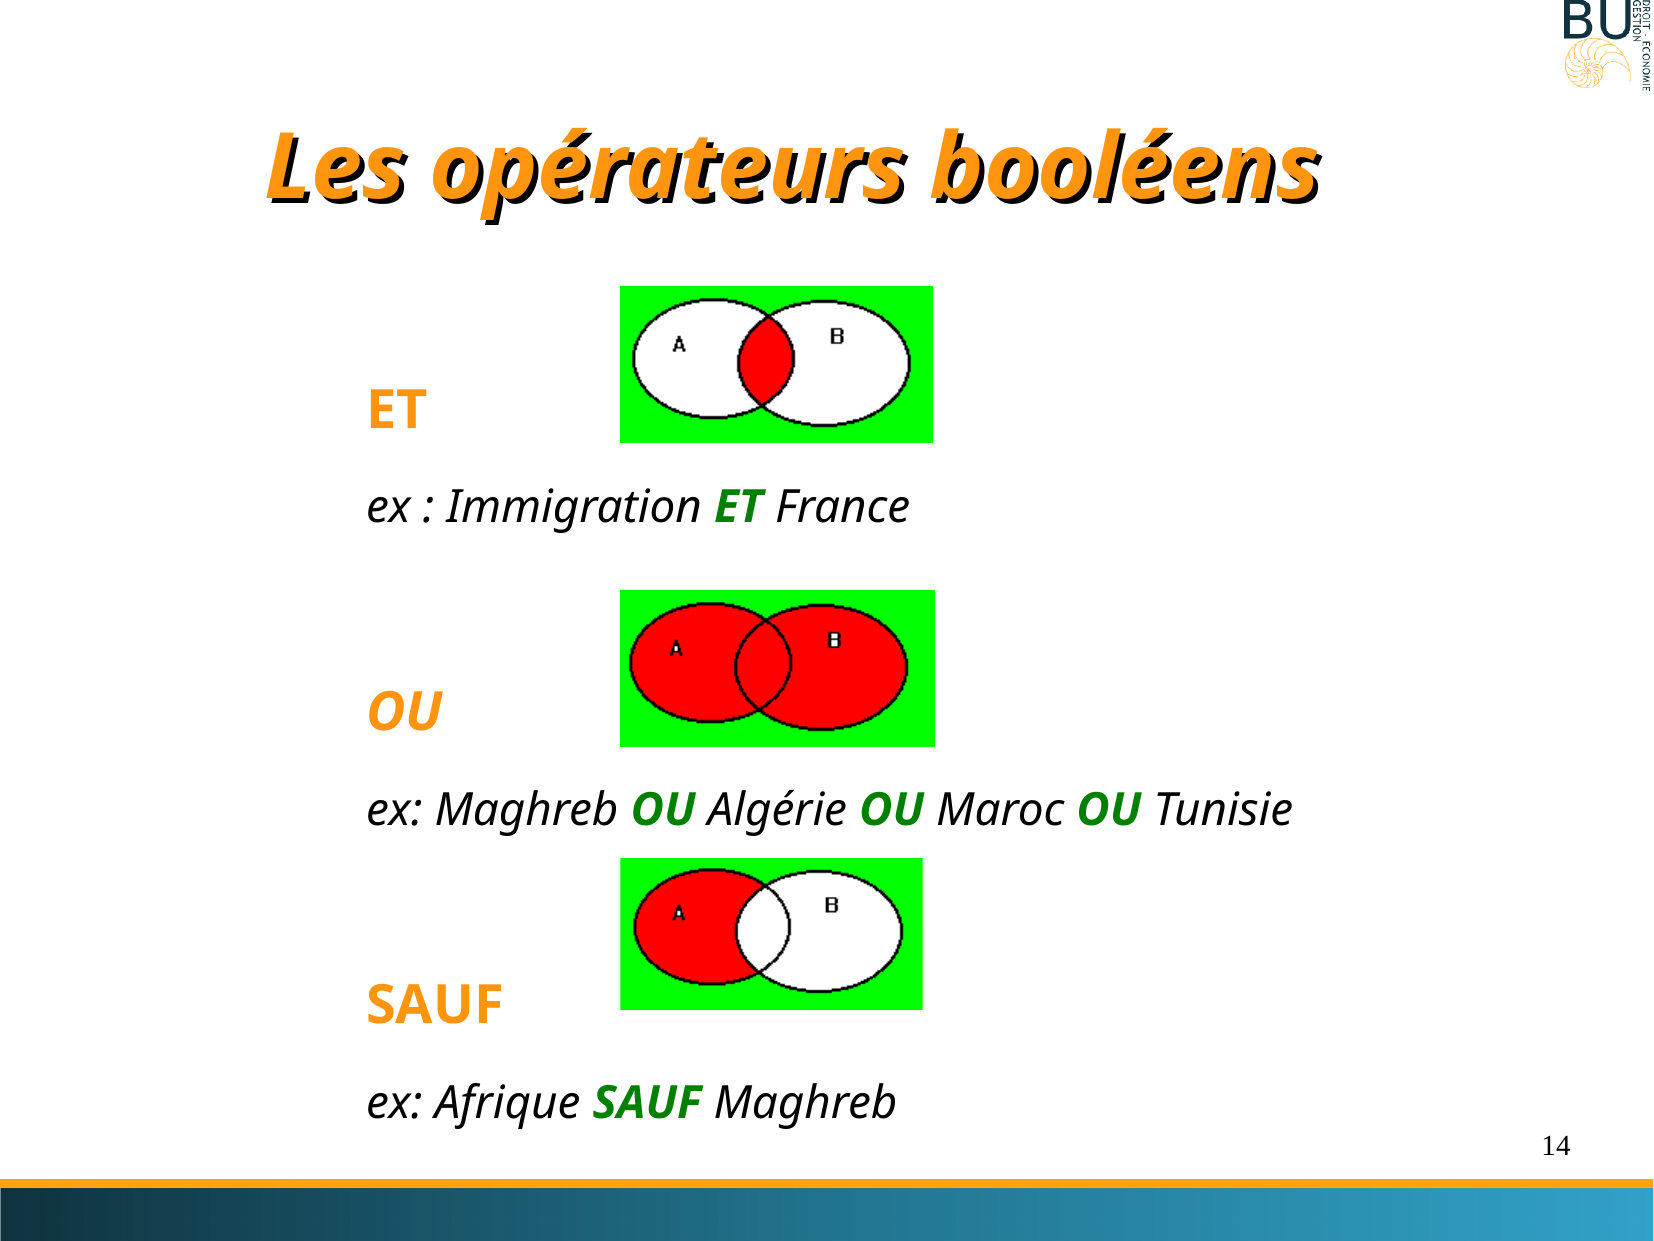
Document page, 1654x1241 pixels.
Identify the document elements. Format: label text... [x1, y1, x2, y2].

title Les opérateurs booléens [118, 59, 1489, 267]
list ET ex : Immigration ET France OU ex: Maghreb OU Algérie OU Maroc OU Tunisie SAUF ex: Afrique SAUF Maghreb [295, 370, 1477, 1214]
picture [0, 1179, 1654, 1241]
picture [1564, 0, 1652, 91]
chart [620, 858, 923, 1010]
picture [620, 286, 933, 443]
picture [620, 590, 935, 747]
